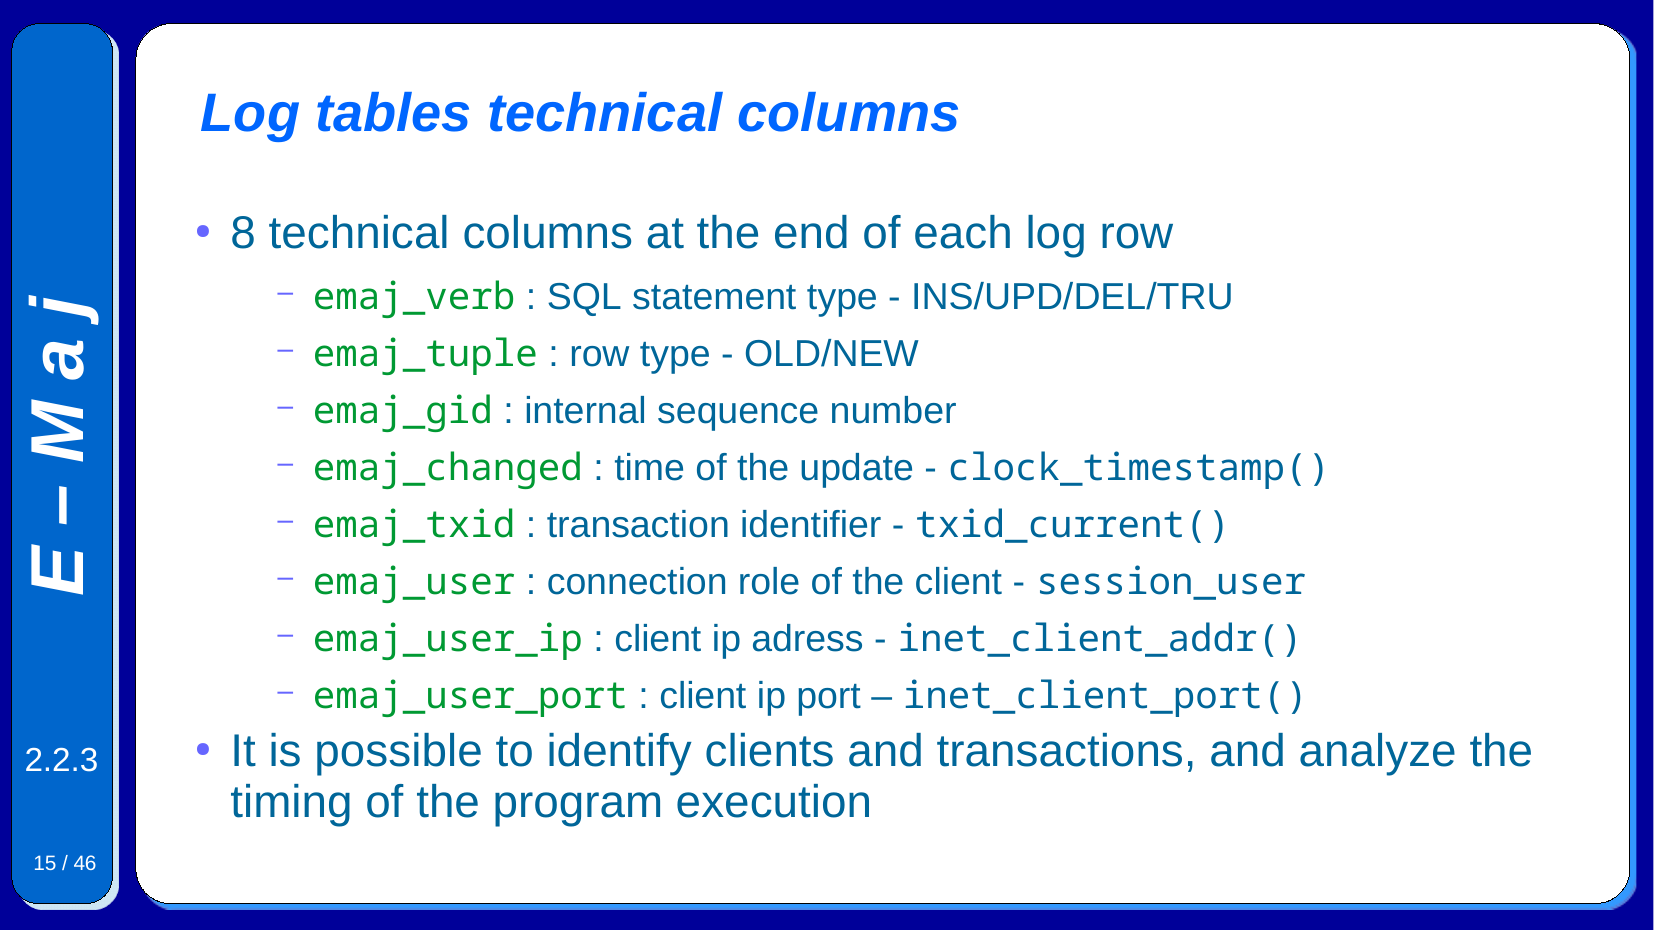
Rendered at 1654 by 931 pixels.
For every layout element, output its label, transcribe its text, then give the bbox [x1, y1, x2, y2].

list 8 technical columns at the end of each log row emaj_verb : SQL statement type - INS/UPD/DEL/TRU emaj_tuple : row type - OLD/NEW emaj_gid : internal sequence number emaj_changed : time of the update - clock_timestamp() emaj_txid : transaction identifier - txid_current() emaj_user : connection role of the client - session_user emaj_user_ip : client ip adress - inet_client_addr() emaj_user_port : client ip port – inet_client_port() It is possible to identify clients and transactions, and analyze the timing of the program execution [177, 206, 1587, 827]
title Log tables technical columns [200, 34, 1575, 191]
